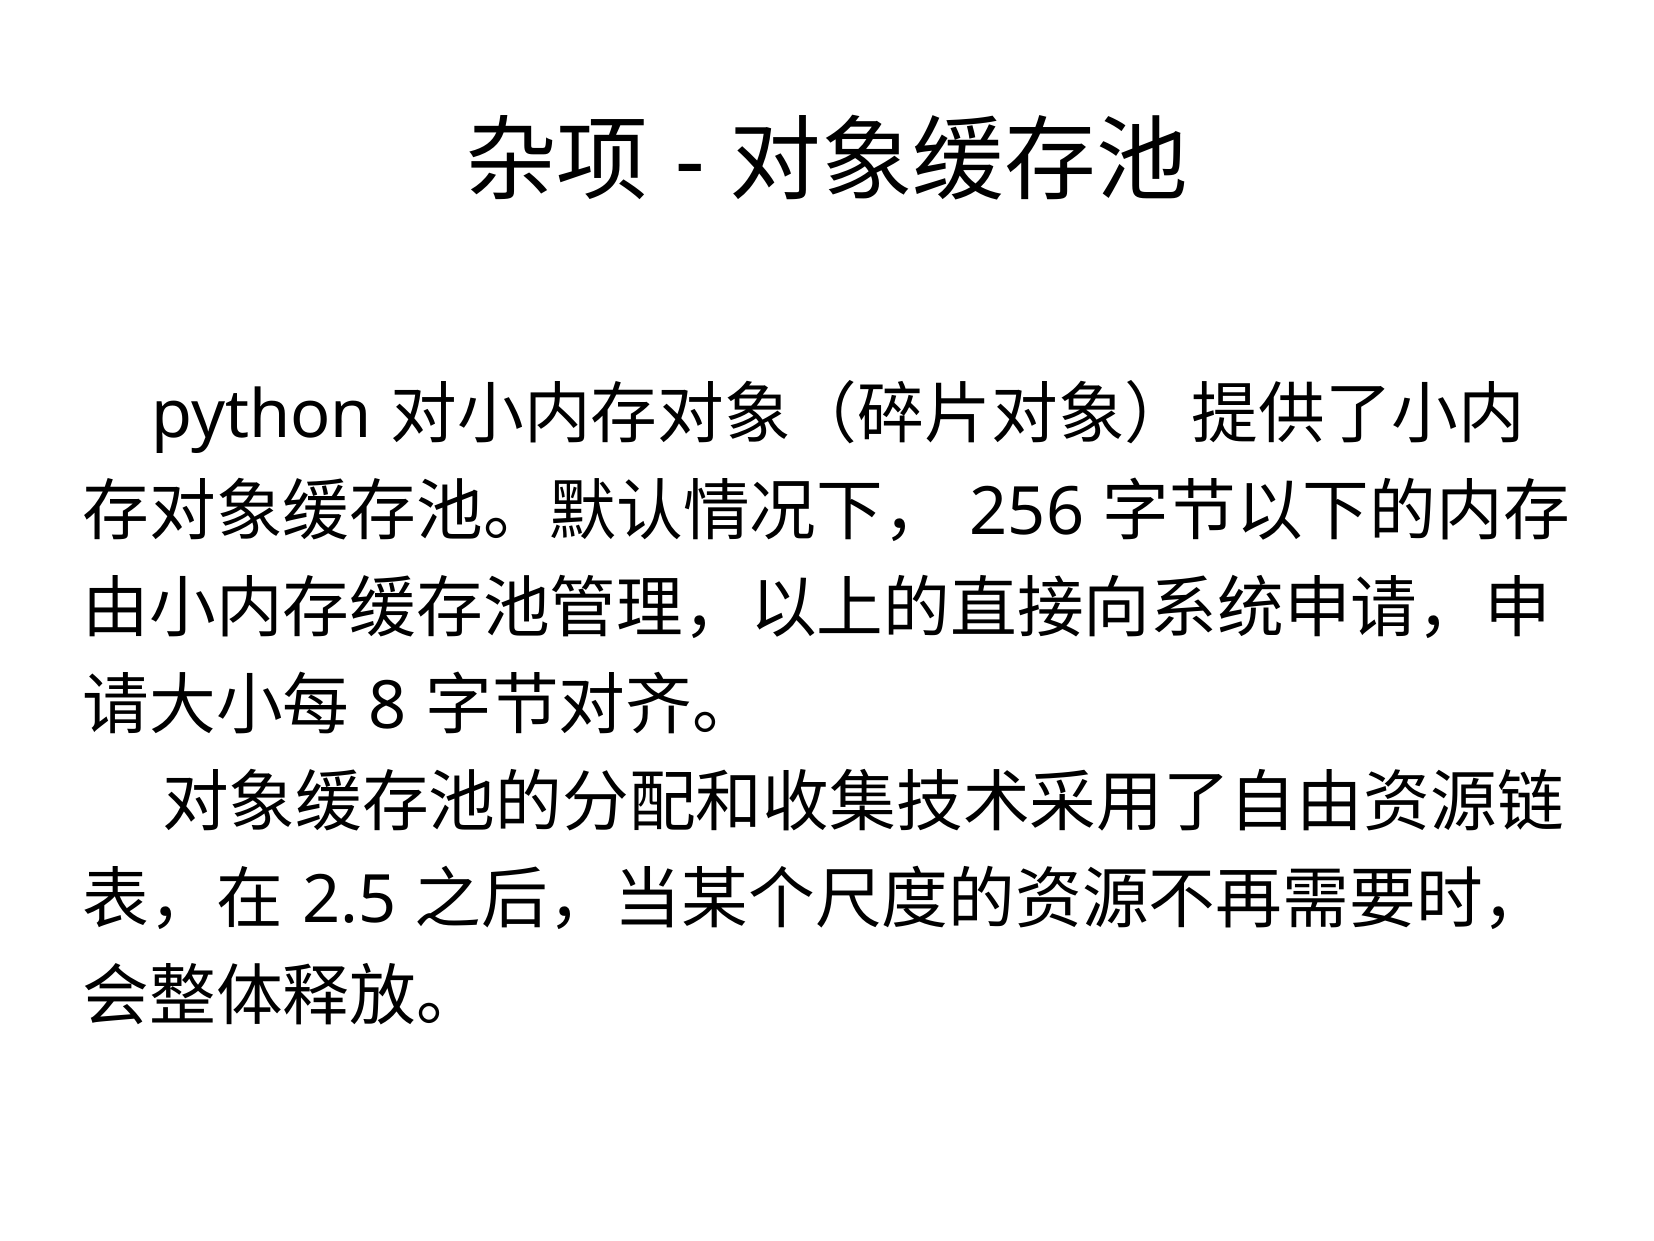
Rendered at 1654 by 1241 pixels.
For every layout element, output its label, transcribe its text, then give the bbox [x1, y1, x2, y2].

title 杂项-对象缓存池 [82, 56, 1571, 250]
subtitle python对小内存对象（碎片对象）提供了小内存对象缓存池。默认情况下，256字节以下的内存由小内存缓存池管理，以上的直接向系统申请，申请大小每8字节对齐。 对象缓存池的分配和收集技术采用了自由资源链表，在2.5之后，当某个尺度的资源不再需要时，会整体释放。 [82, 297, 1571, 1102]
